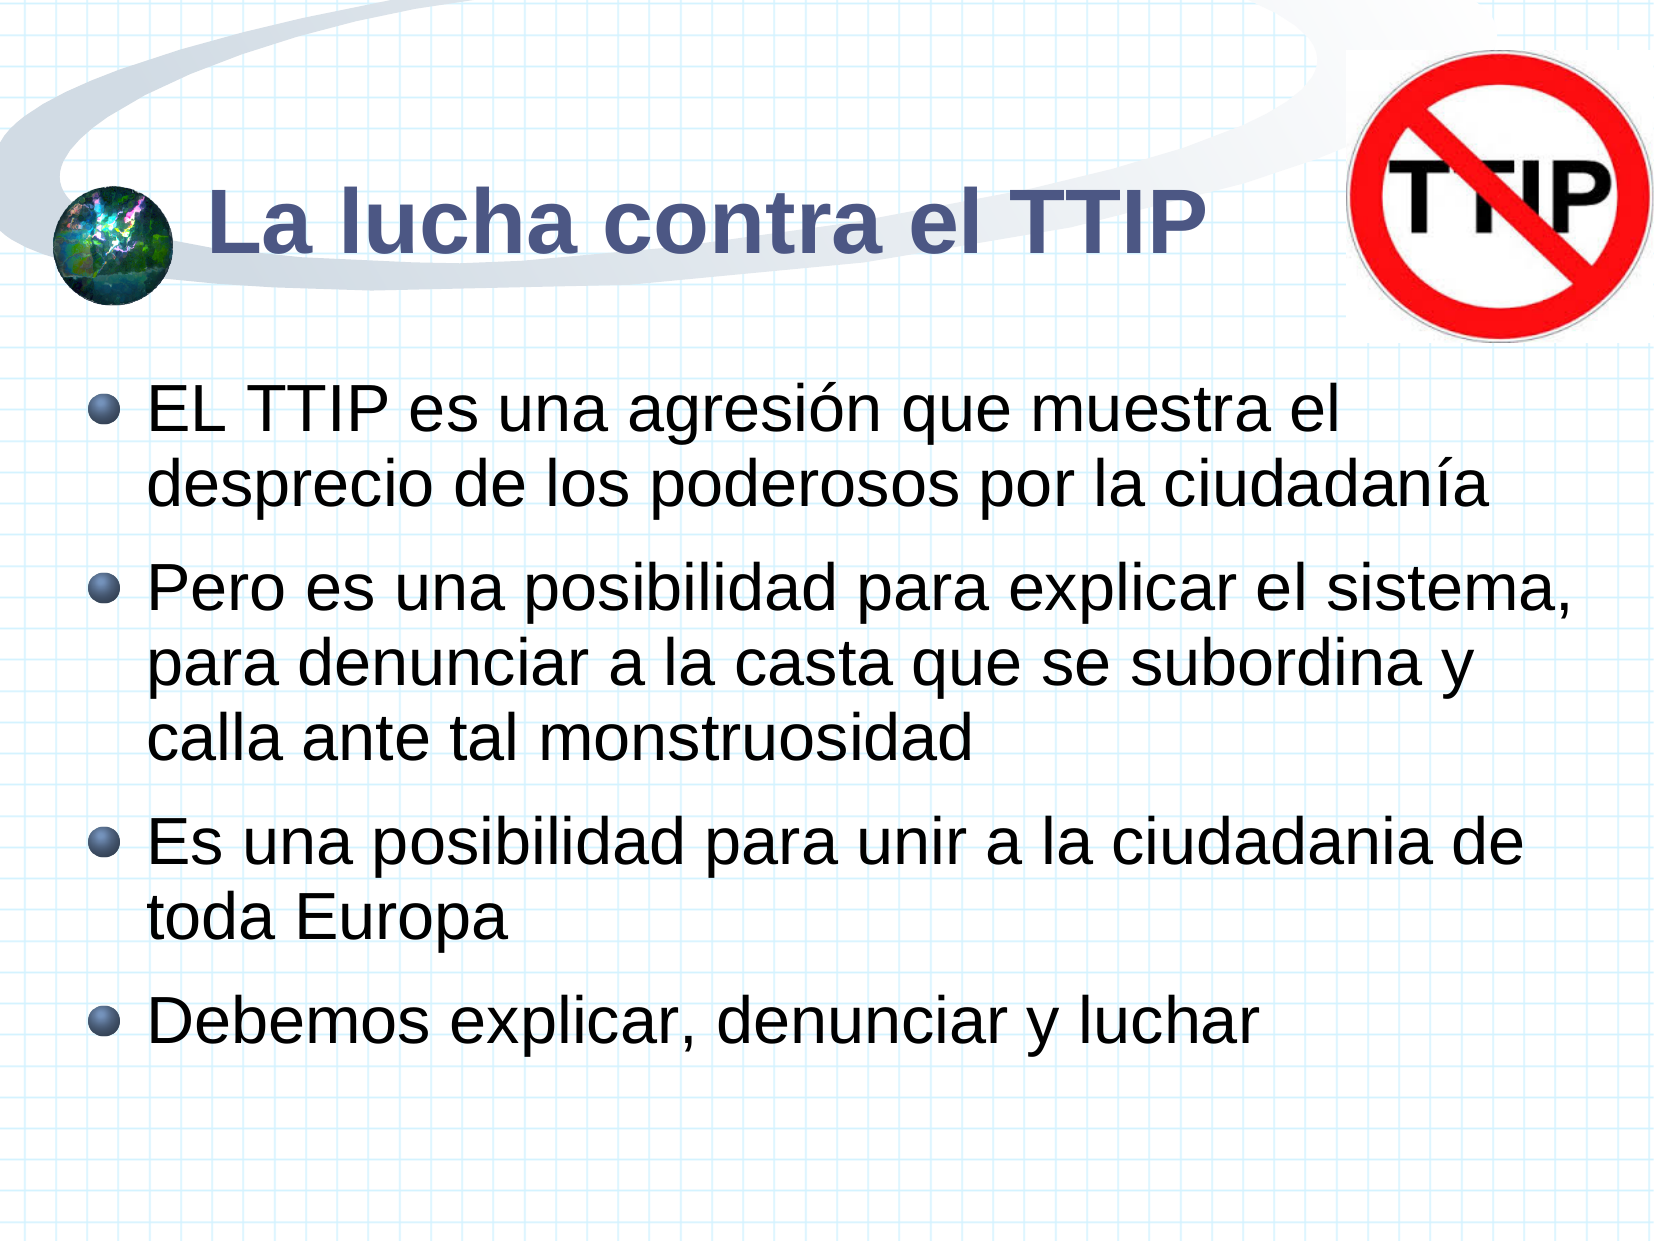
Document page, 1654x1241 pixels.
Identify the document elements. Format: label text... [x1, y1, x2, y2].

picture [0, 0, 385, 140]
picture [0, 0, 1654, 1241]
title La lucha contra el TTIP [205, 170, 1346, 274]
list EL TTIP es una agresión que muestra el desprecio de los poderosos por la ciudadanía Pero es una posibilidad para explicar el sistema, para denunciar a la casta que se subordina y calla ante tal monstruosidad Es una posibilidad para unir a la ciudadania de toda Europa Debemos explicar, denunciar y luchar [75, 371, 1576, 1153]
